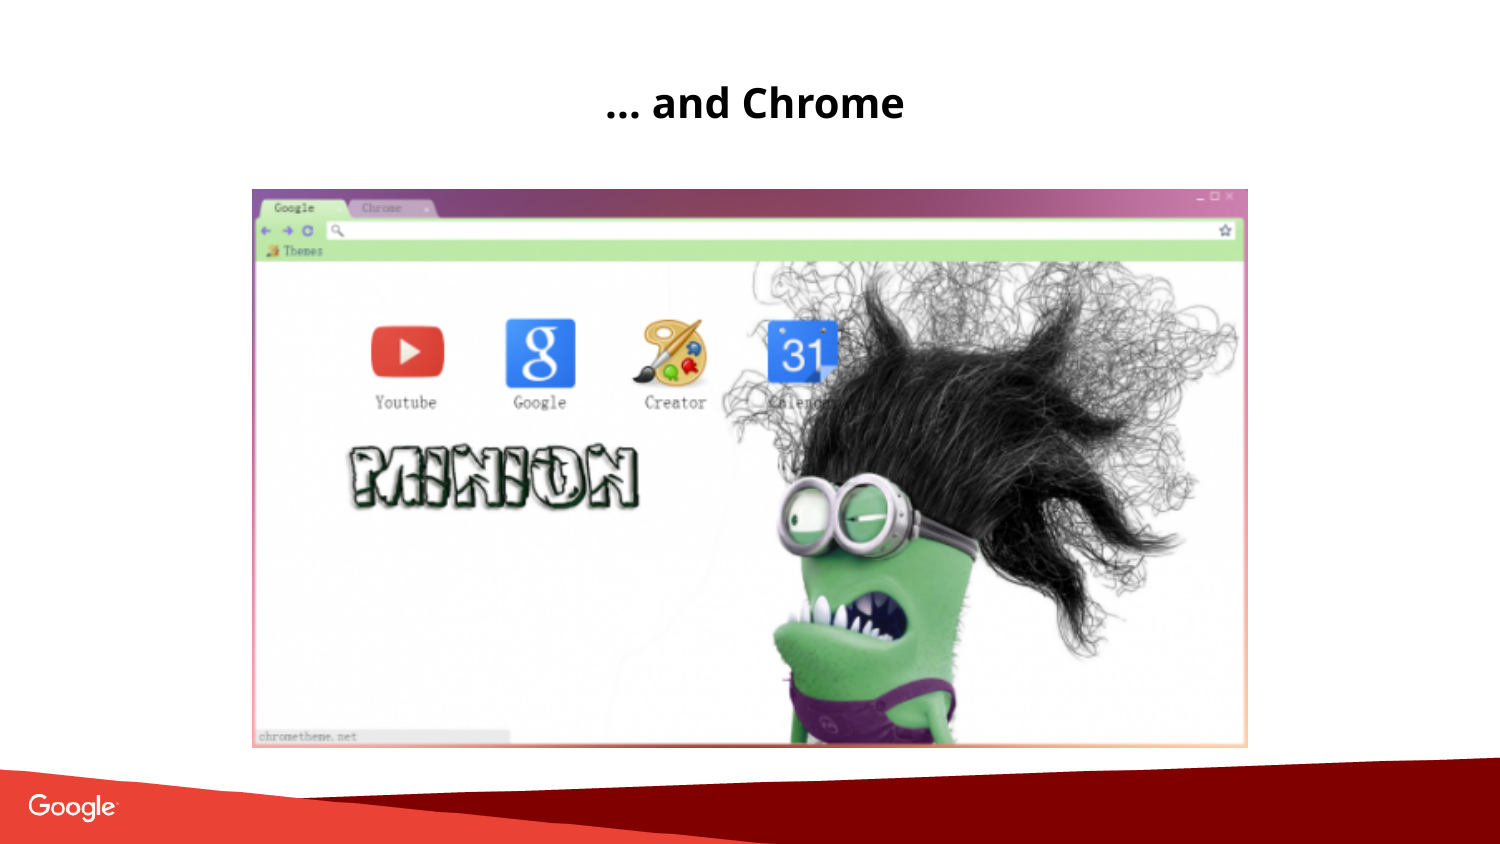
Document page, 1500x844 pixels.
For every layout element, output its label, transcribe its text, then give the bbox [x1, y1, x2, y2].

title ... and Chrome [51, 61, 1449, 156]
picture [0, 0, 1500, 844]
